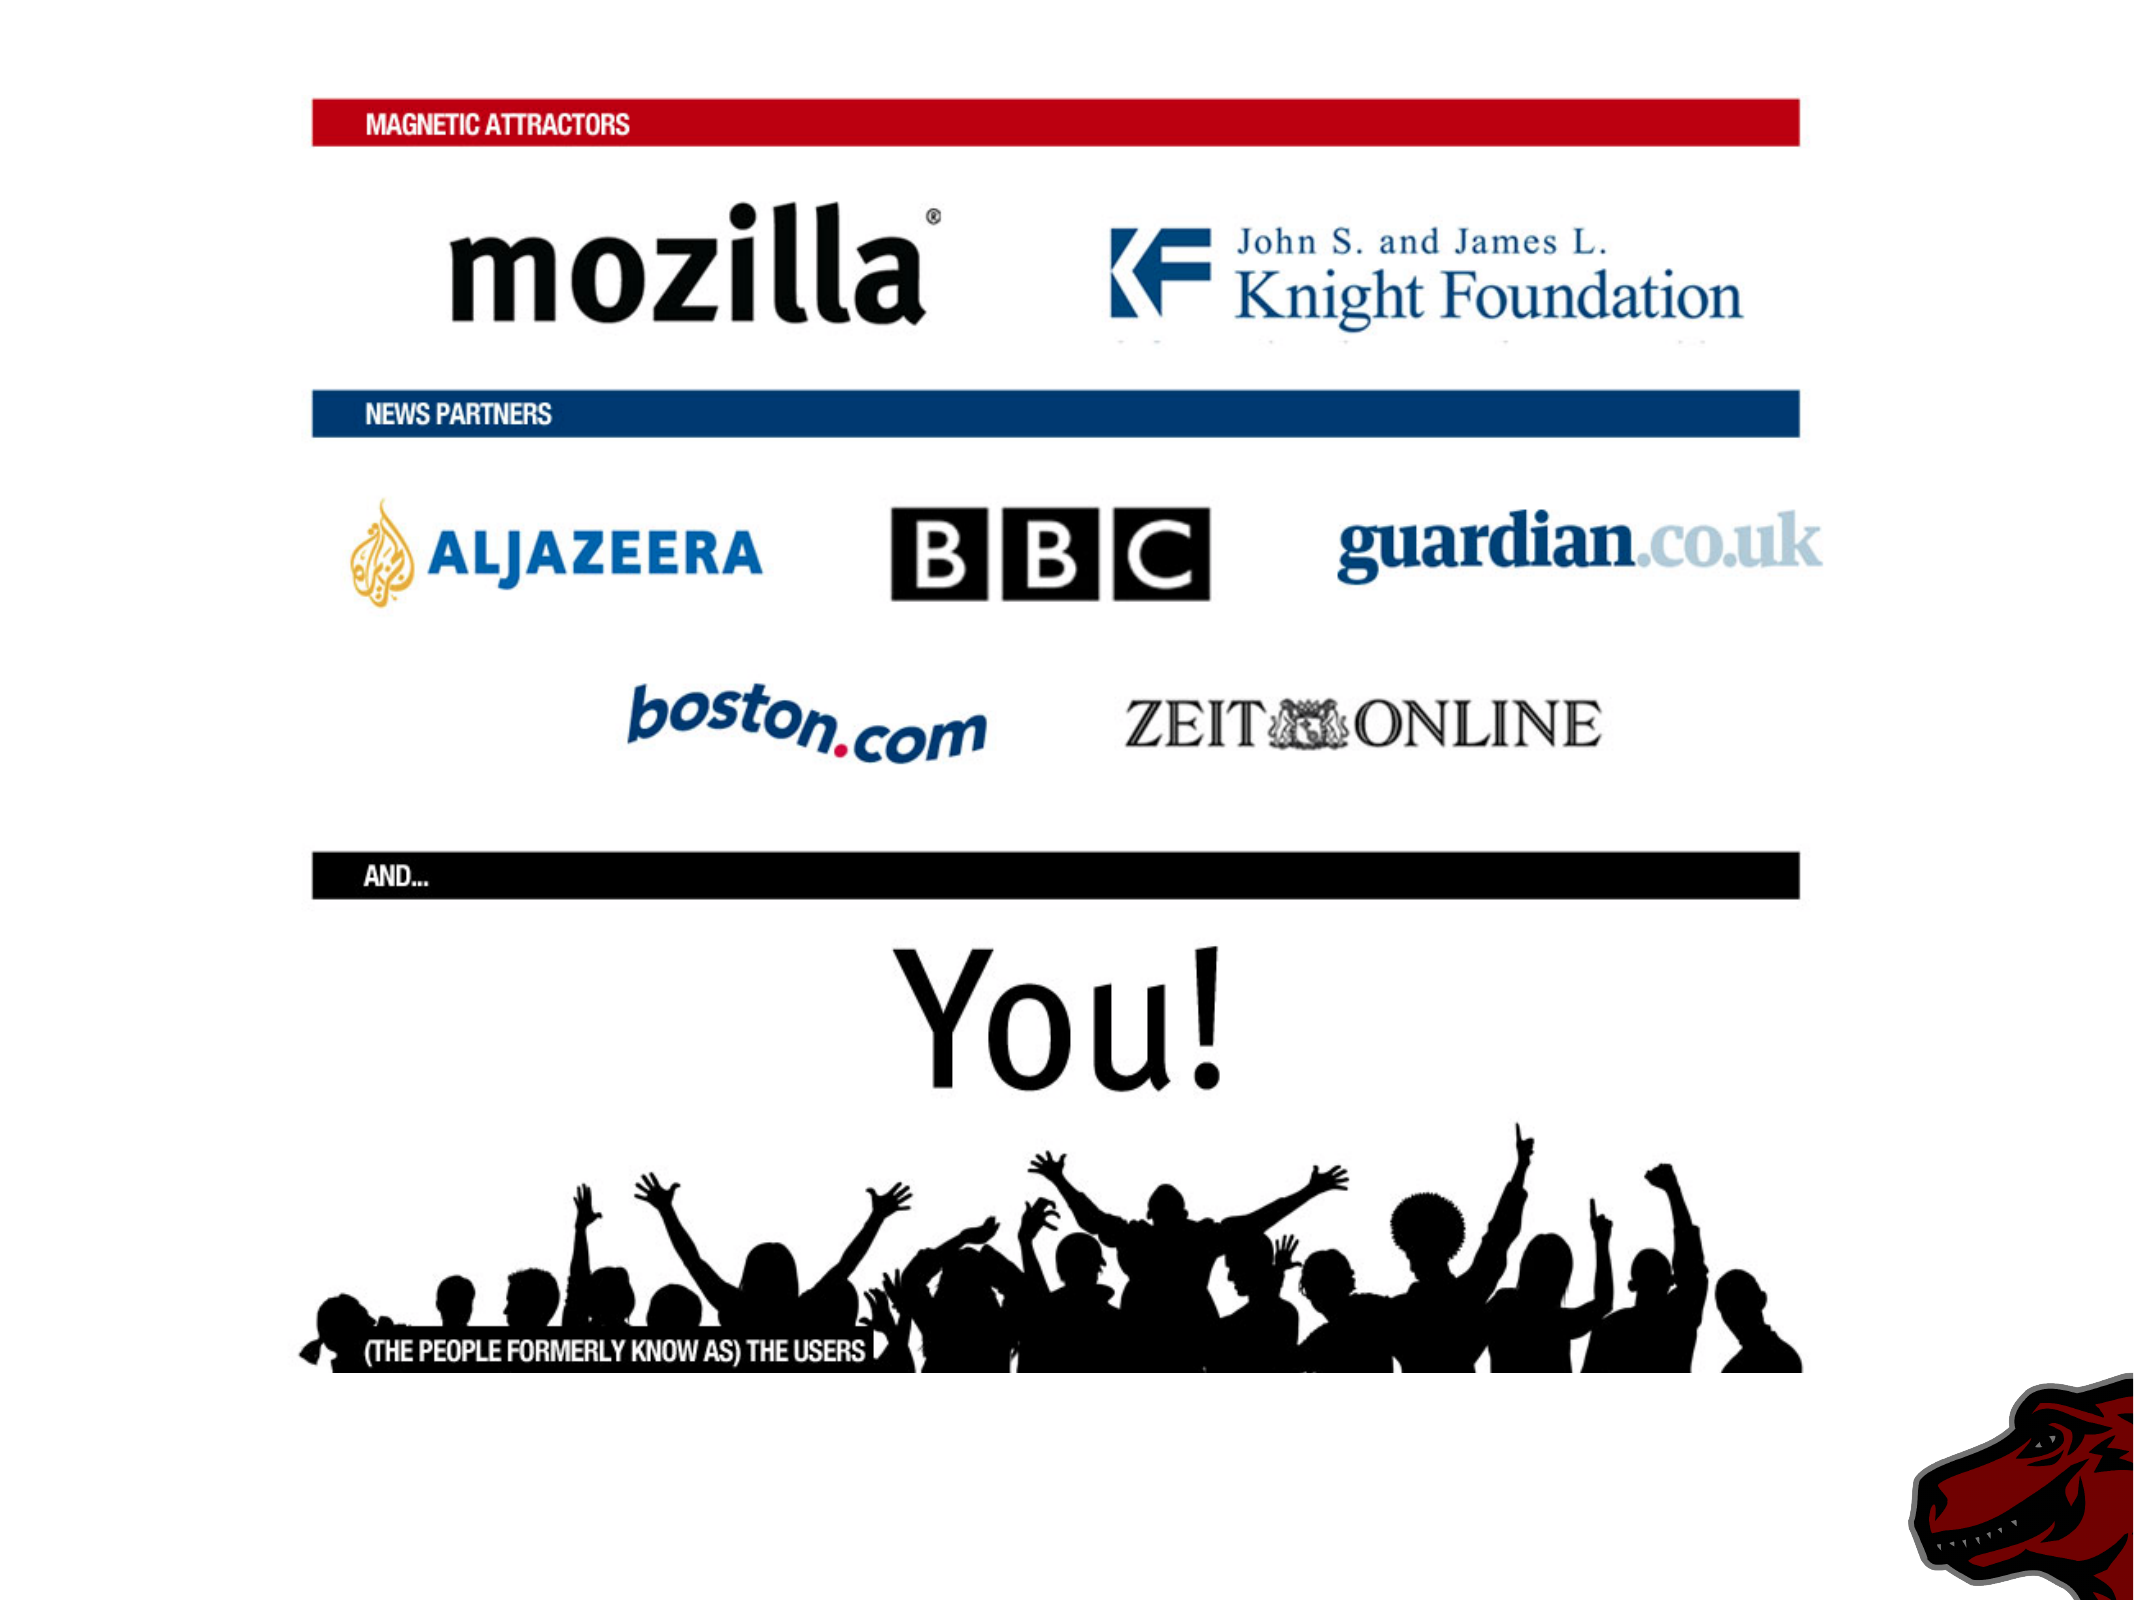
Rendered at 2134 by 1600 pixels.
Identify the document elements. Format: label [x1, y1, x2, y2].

picture [1889, 1372, 2134, 1600]
picture [272, 95, 1859, 1373]
